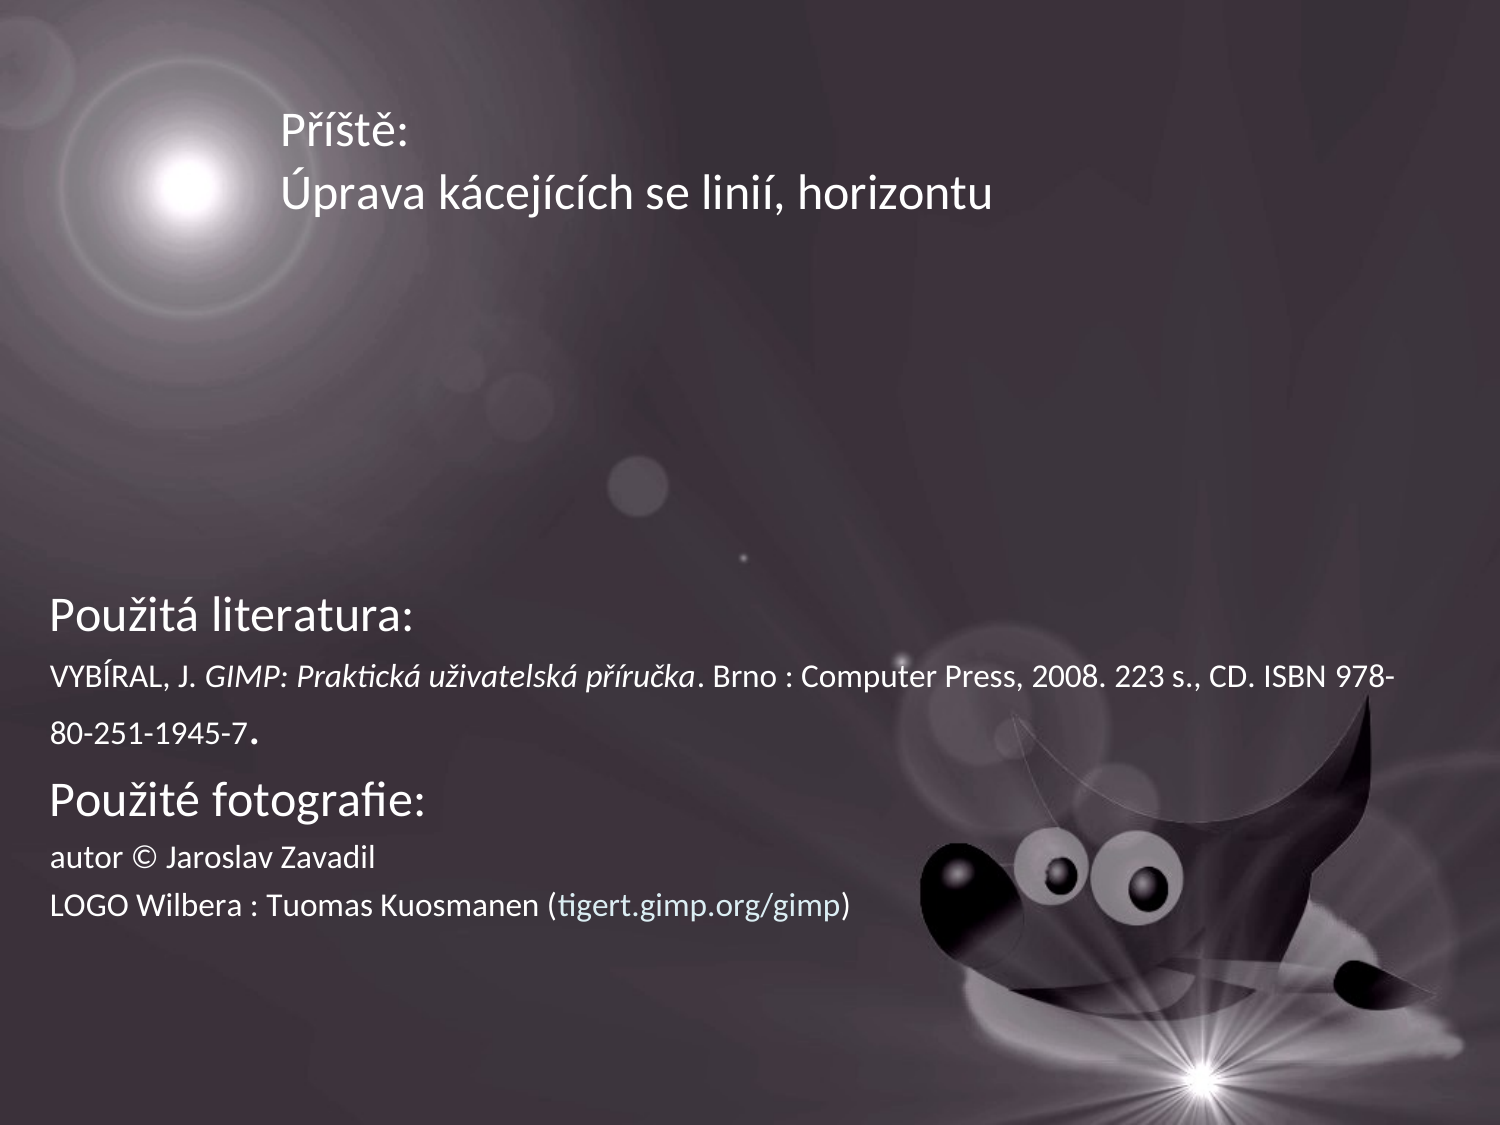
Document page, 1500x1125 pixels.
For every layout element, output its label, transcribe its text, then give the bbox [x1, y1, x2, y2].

picture [0, 0, 1500, 1125]
text_box Použitá literatura: VYBÍRAL, J. GIMP: Praktická uživatelská příručka. Brno : Computer Press, 2008. 223 s., CD. ISBN 978-80-251-1945-7. Použité fotografie: autor © Jaroslav Zavadil LOGO Wilbera : Tuomas Kuosmanen (tigert.gimp.org/gimp) [35, 574, 1442, 961]
list Příště: Úprava kácejících se linií, horizontu [265, 101, 1500, 266]
